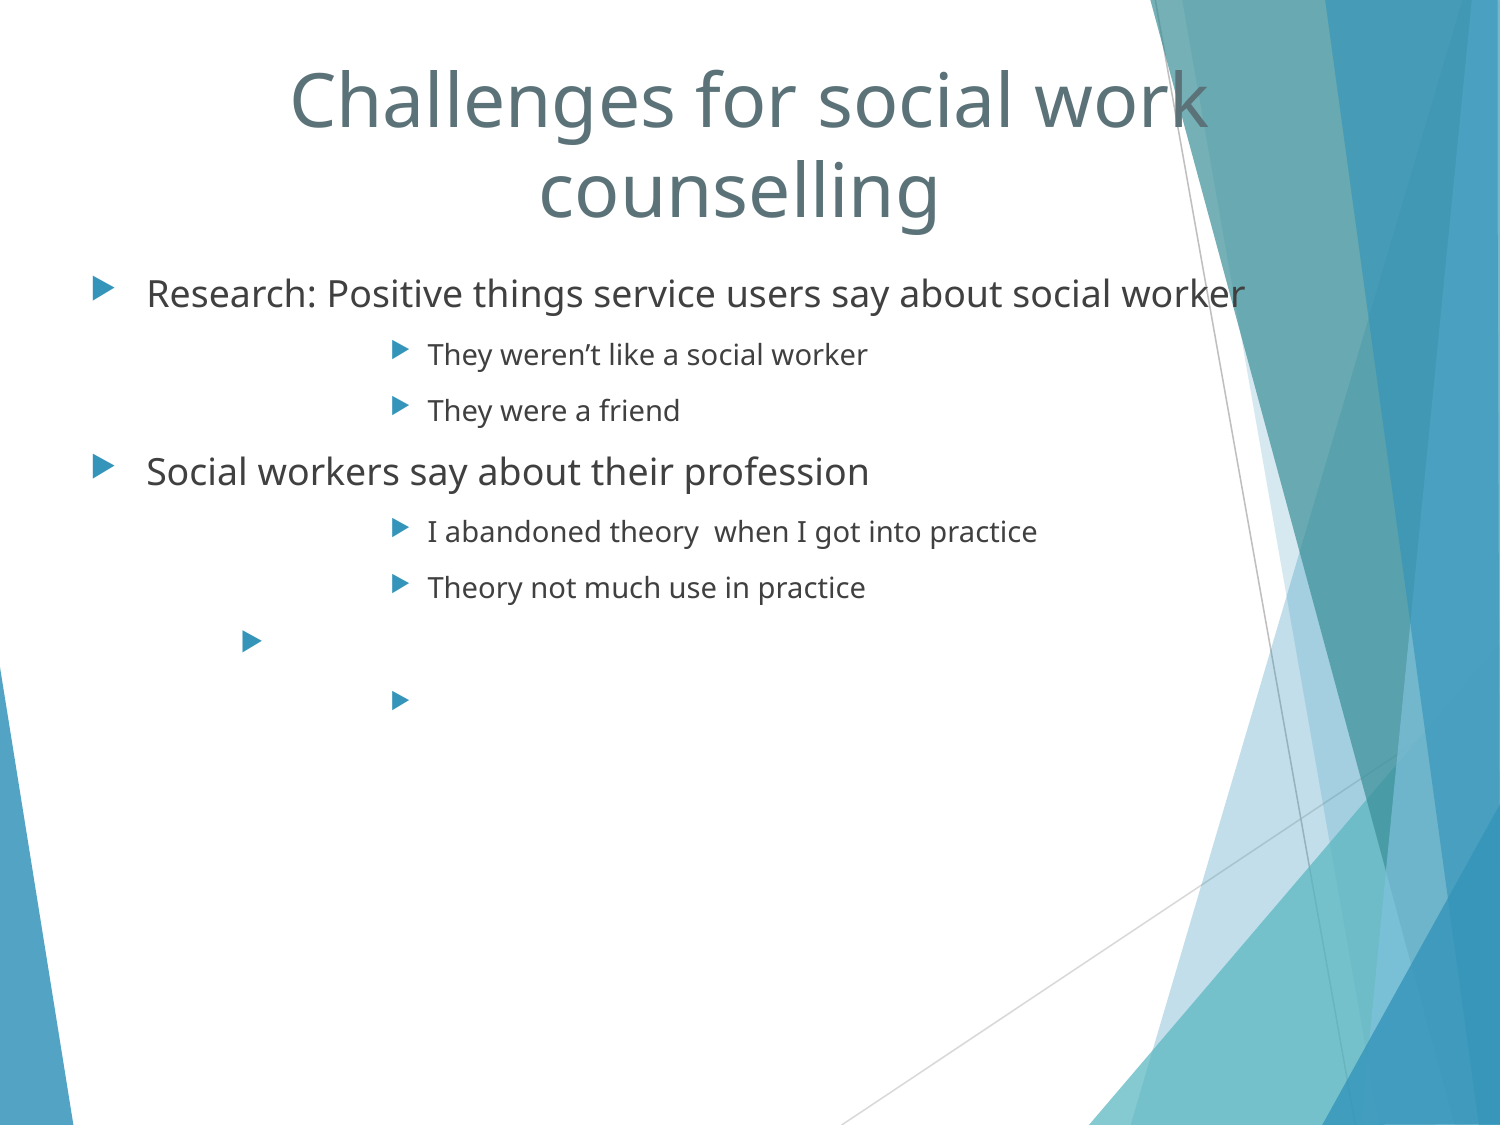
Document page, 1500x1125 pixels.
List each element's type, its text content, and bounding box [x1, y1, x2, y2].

list Research: Positive things service users say about social worker They weren’t like a social worker They were a friend Social workers say about their profession I abandoned theory when I got into practice Theory not much use in practice [75, 262, 1426, 1095]
title Challenges for social work counselling [75, 45, 1426, 197]
